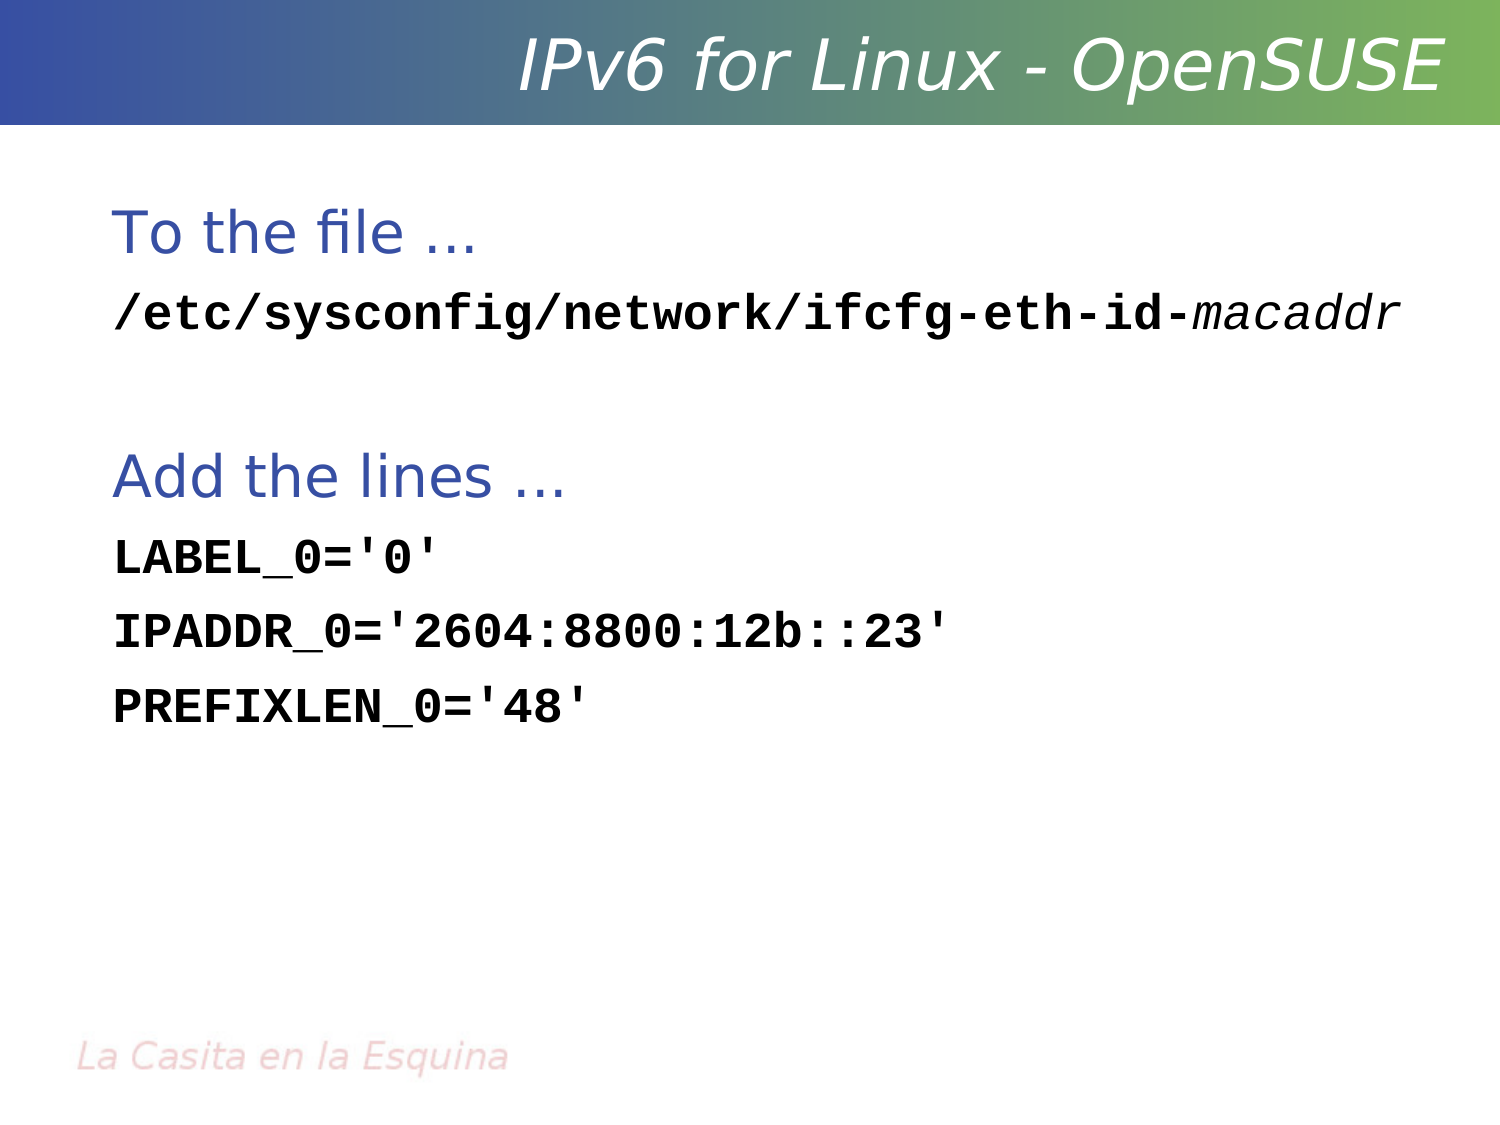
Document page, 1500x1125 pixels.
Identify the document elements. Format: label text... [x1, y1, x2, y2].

picture [45, 1019, 545, 1095]
list To the file ... /etc/sysconfig/network/ifcfg-eth-id-macaddr Add the lines ... LABEL_0='0' IPADDR_0='2604:8800:12b::23' PREFIXLEN_0='48' [70, 187, 1438, 988]
title IPv6 for Linux - OpenSUSE [62, 12, 1463, 113]
